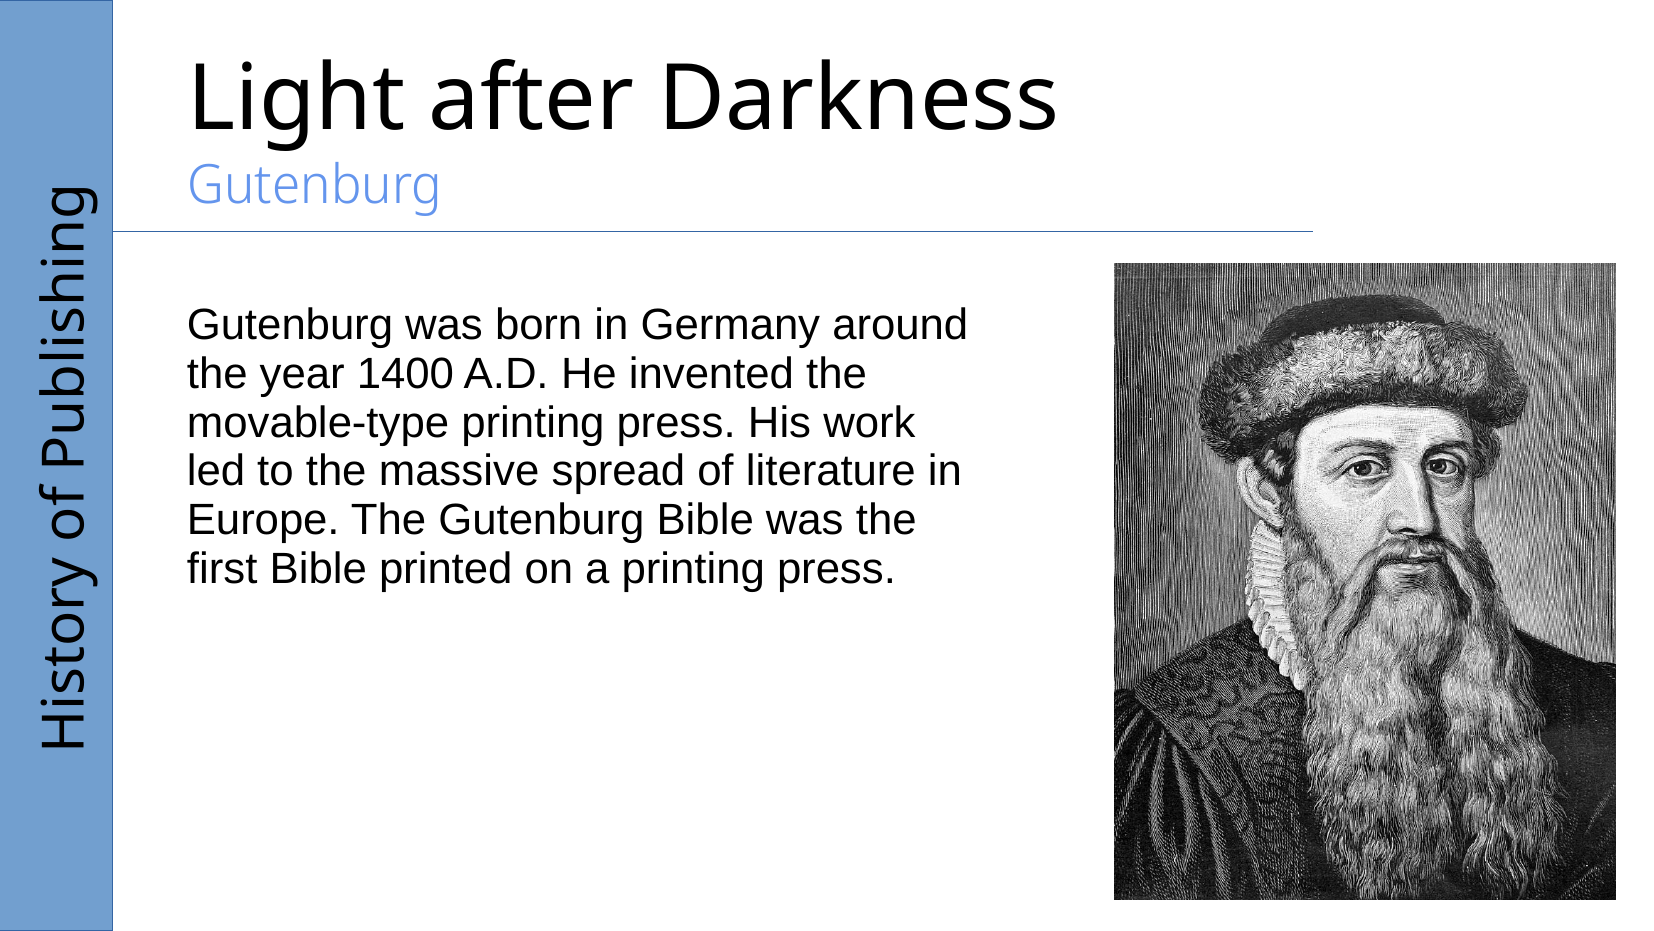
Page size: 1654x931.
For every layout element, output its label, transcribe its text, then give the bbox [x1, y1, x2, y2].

text_box Gutenburg was born in Germany around the year 1400 A.D. He invented the movable-type printing press. His work led to the massive spread of literature in Europe. The Gutenburg Bible was the first Bible printed on a printing press. [186, 300, 976, 805]
text_box [0, 0, 113, 931]
picture [1114, 263, 1616, 901]
text_box History of Publishing [13, 37, 105, 901]
title Gutenburg [187, 125, 1571, 239]
title Light after Darkness [187, 33, 1571, 125]
